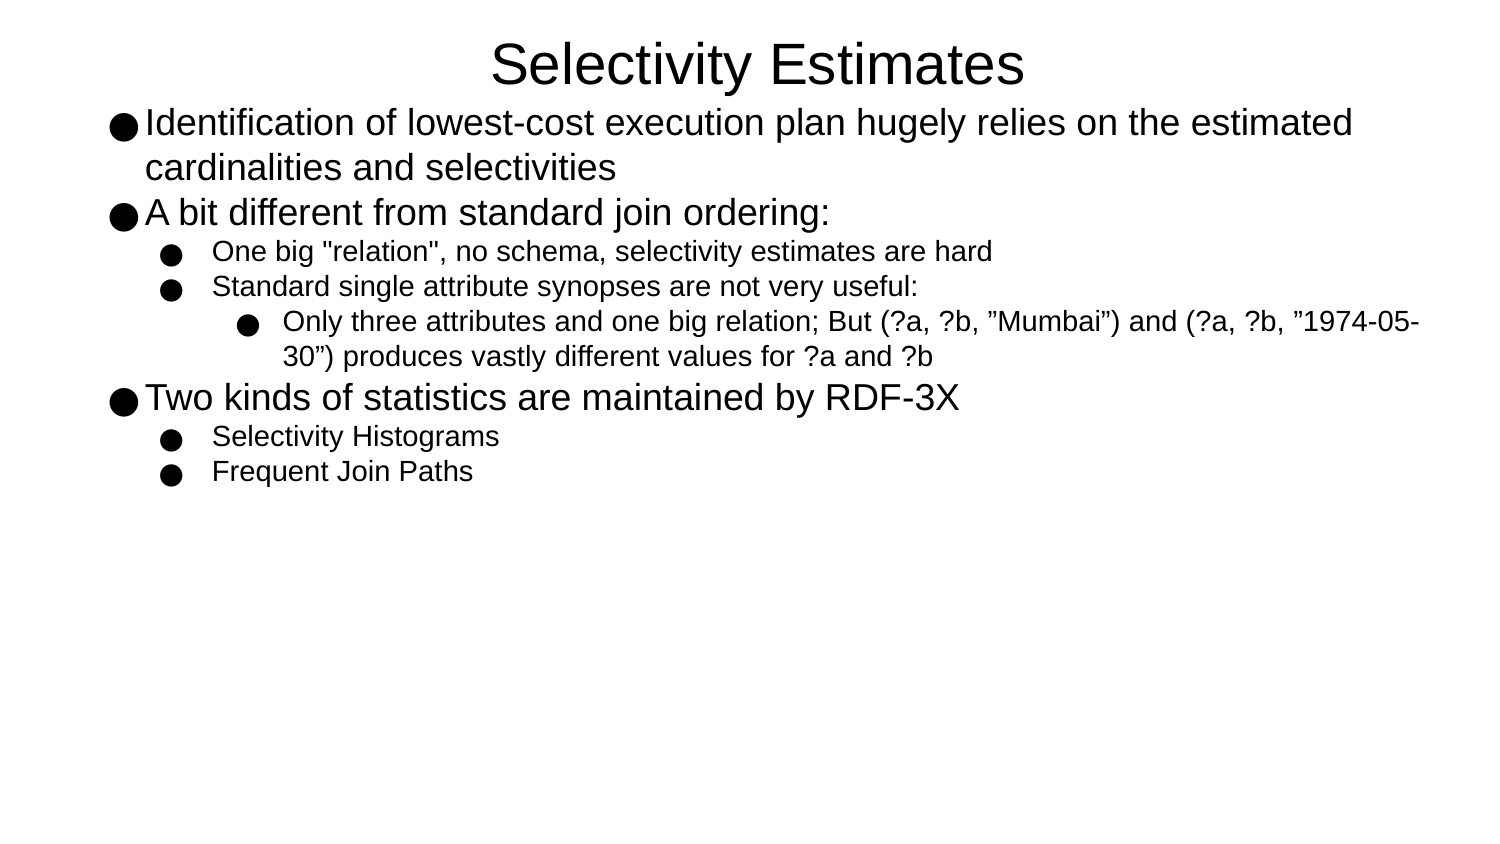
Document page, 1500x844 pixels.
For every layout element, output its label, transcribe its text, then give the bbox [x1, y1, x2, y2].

text_box Selectivity Estimates [59, 11, 1457, 106]
text_box Identification of lowest-cost execution plan hugely relies on the estimated cardinalities and selectivities A bit different from standard join ordering: One big "relation", no schema, selectivity estimates are hard Standard single attribute synopses are not very useful: Only three attributes and one big relation; But (?a, ?b, ”Mumbai”) and (?a, ?b, ”1974-05-30”) produces vastly different values for ?a and ?b Two kinds of statistics are maintained by RDF-3X Selectivity Histograms Frequent Join Paths [55, 82, 1453, 643]
